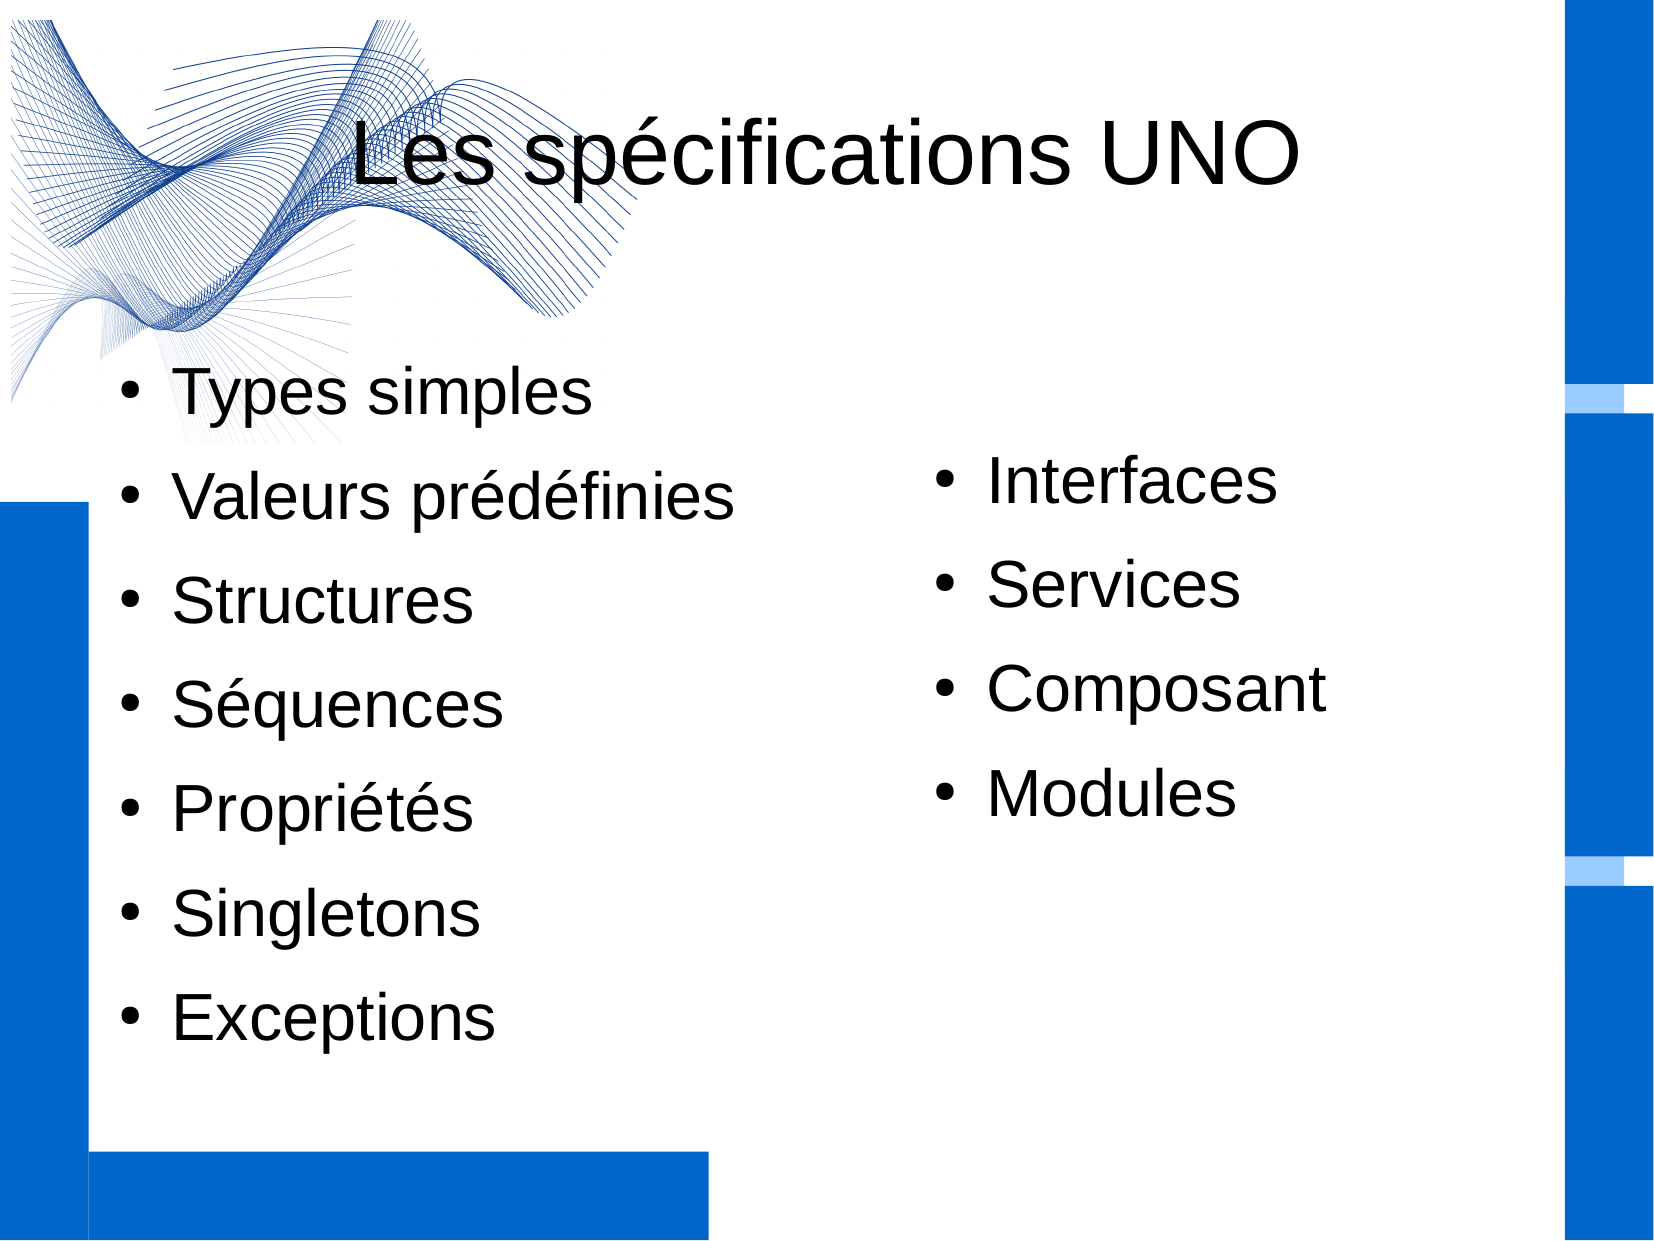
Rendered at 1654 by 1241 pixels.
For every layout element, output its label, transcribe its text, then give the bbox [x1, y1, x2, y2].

list Interfaces Services Composant Modules [915, 442, 1642, 975]
list Types simples Valeurs prédéfinies Structures Séquences Propriétés Singletons Exceptions [100, 354, 827, 1159]
title Les spécifications UNO [82, 49, 1571, 257]
text_box [1564, 885, 1654, 1241]
text_box [0, 501, 709, 1241]
picture [11, 20, 650, 443]
text_box [1564, 0, 1654, 857]
